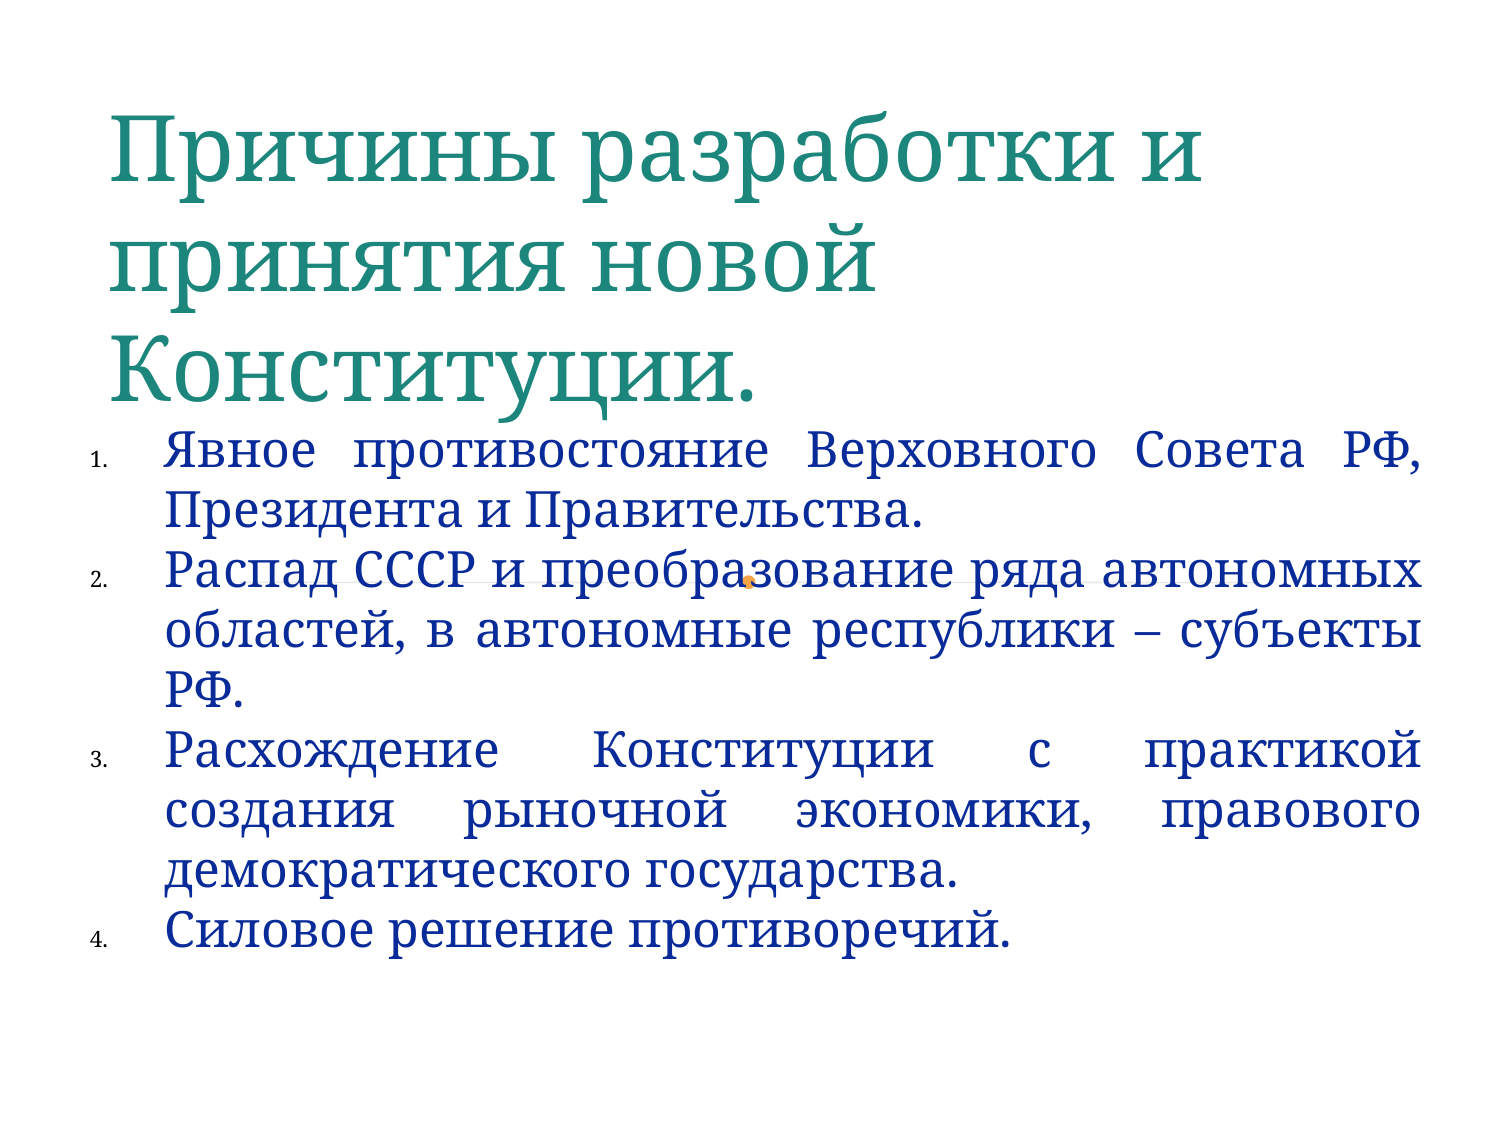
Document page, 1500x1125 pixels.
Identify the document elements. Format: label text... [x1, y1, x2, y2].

title Причины разработки и принятия новой Конституции. [93, 82, 1457, 305]
subtitle Явное противостояние Верховного Совета РФ, Президента и Правительства. Распад СССР и преобразование ряда автономных областей, в автономные республики – субъекты РФ. Расхождение Конституции с практикой создания рыночной экономики, правового демократического государства. Силовое решение противоречий. [75, 410, 1438, 1043]
